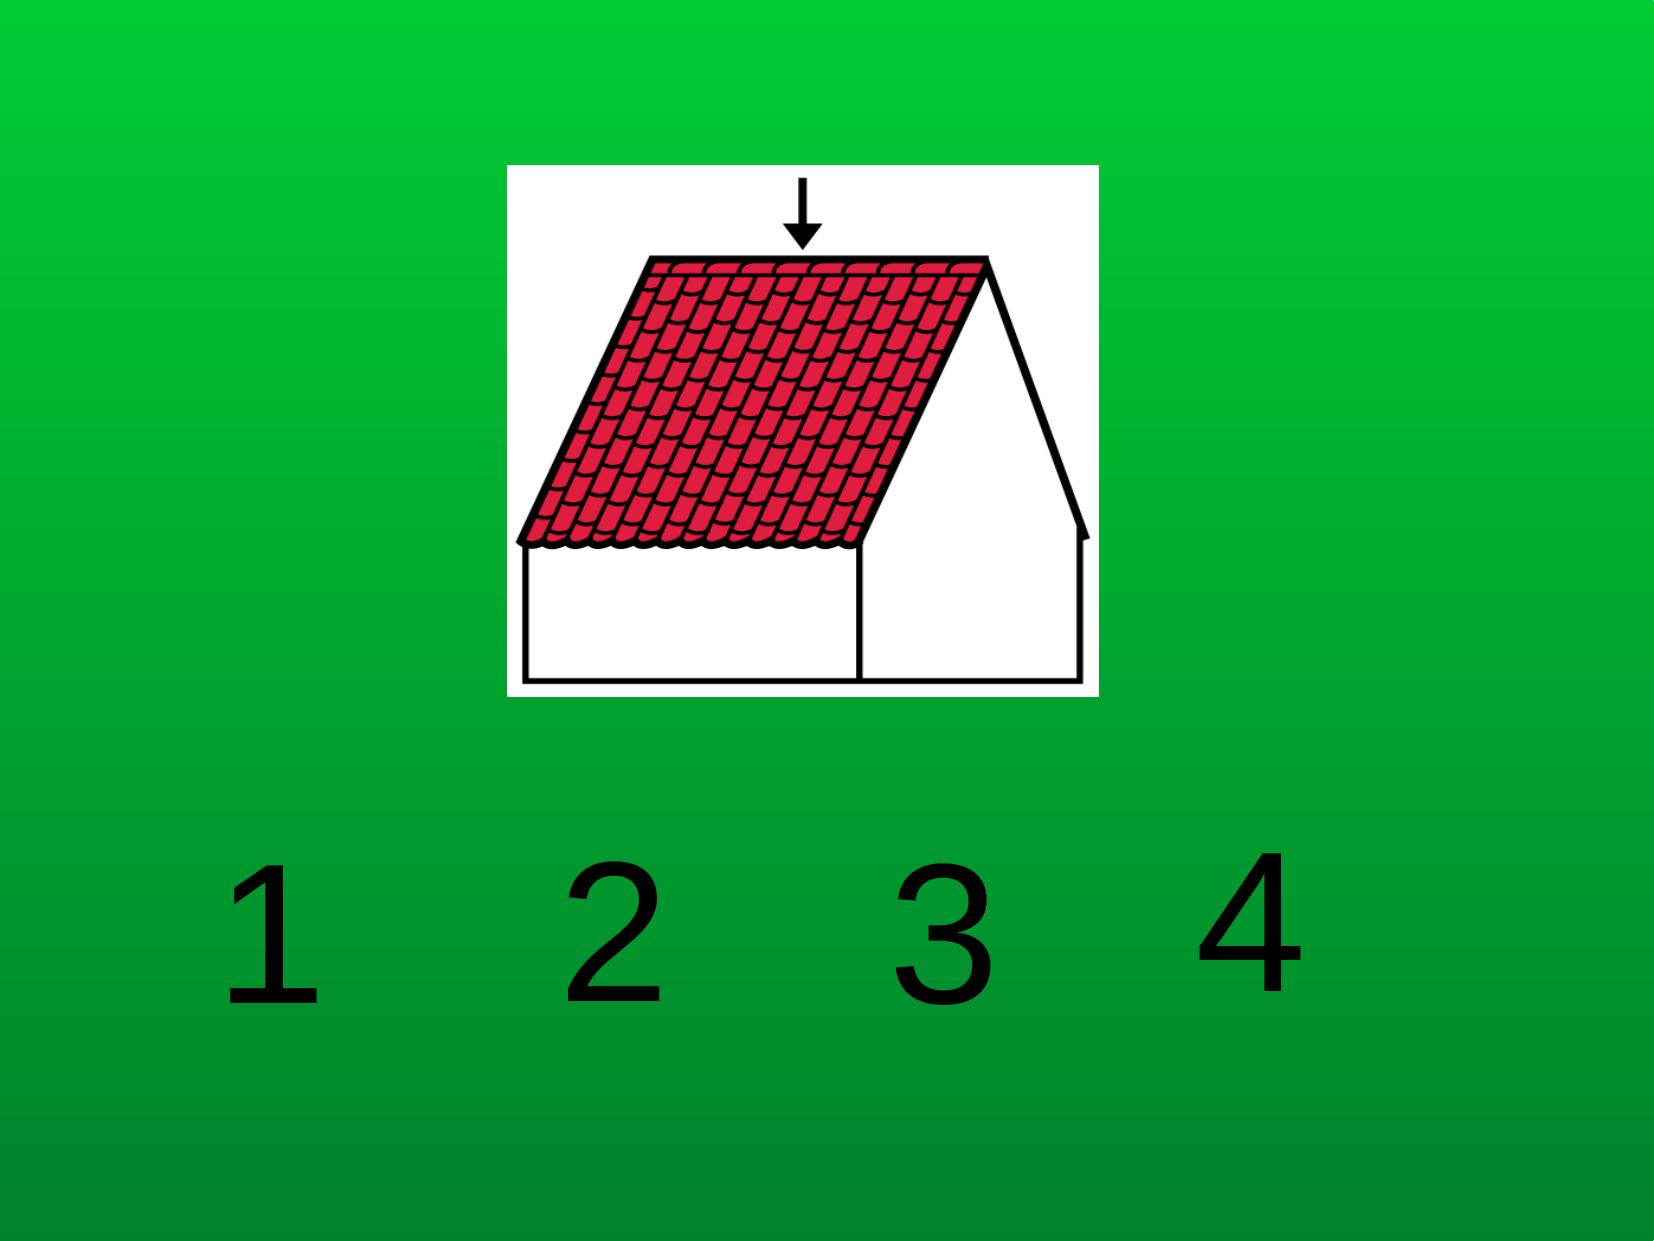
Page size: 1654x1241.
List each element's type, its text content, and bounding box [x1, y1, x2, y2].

text_box 4 [1181, 803, 1418, 1042]
picture [507, 165, 1099, 697]
text_box 2 [543, 812, 780, 1052]
text_box 1 [200, 814, 438, 1054]
text_box 3 [874, 814, 1111, 1054]
